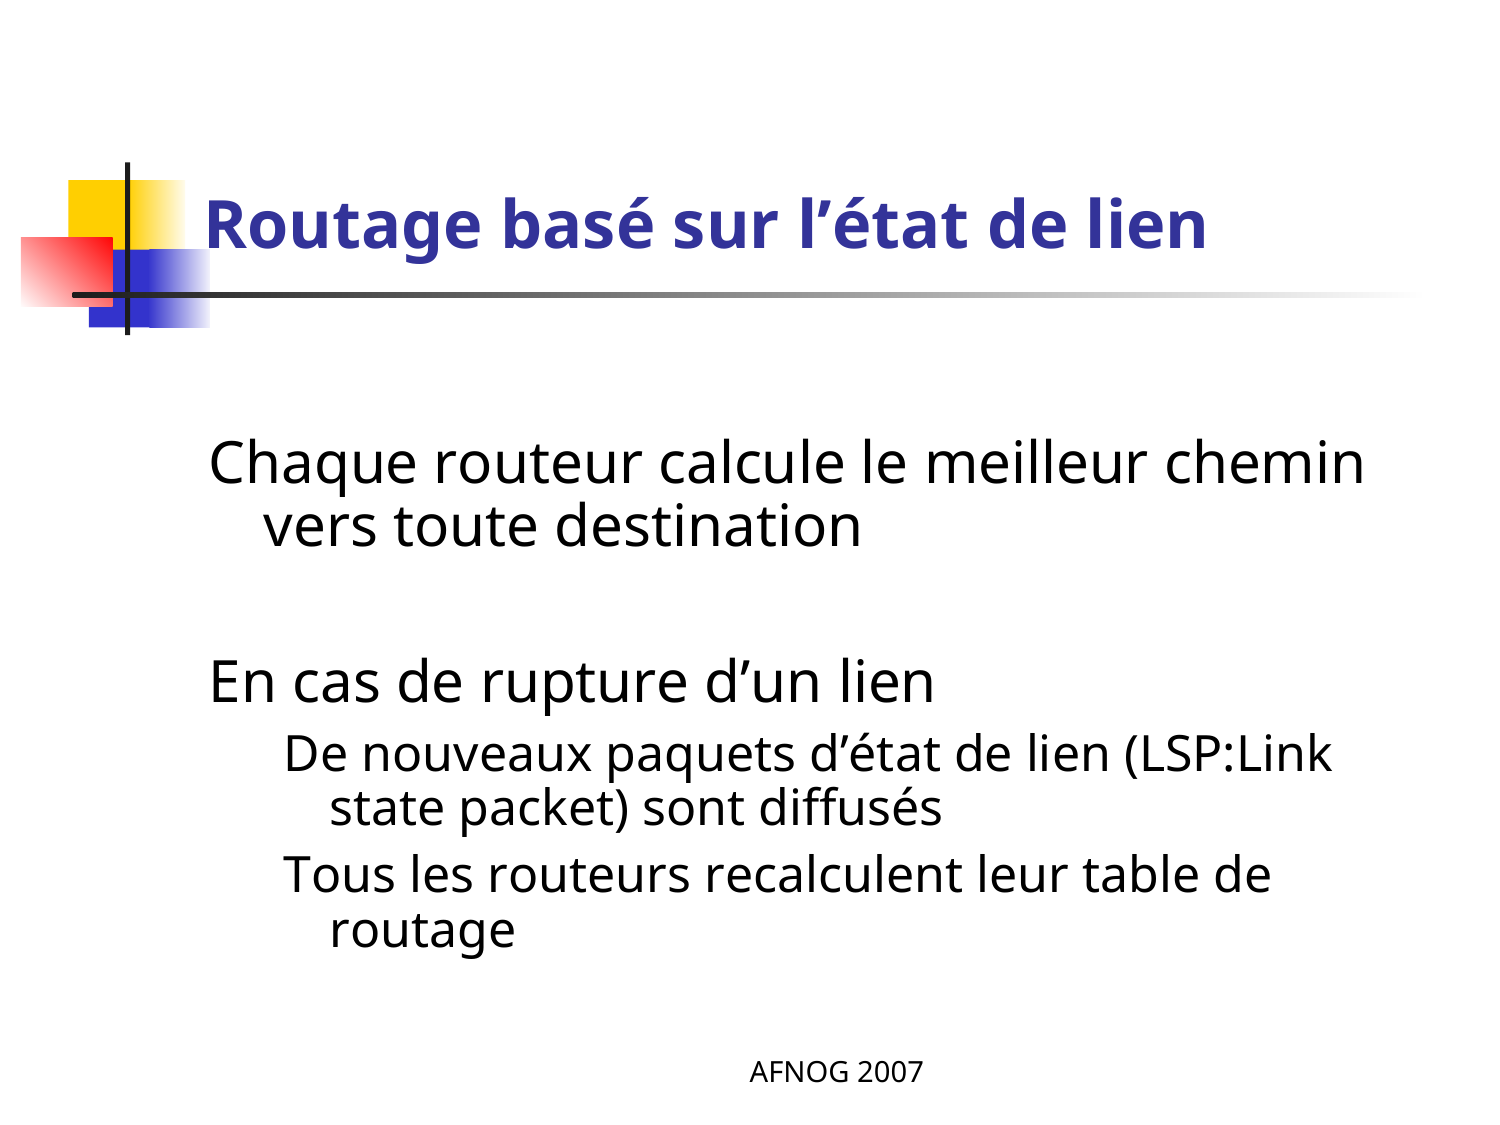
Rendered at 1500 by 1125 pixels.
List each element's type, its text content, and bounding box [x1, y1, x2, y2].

list Chaque routeur calcule le meilleur chemin vers toute destination En cas de rupture d’un lien De nouveaux paquets d’état de lien (LSP:Link state packet) sont diffusés Tous les routeurs recalculent leur table de routage [193, 331, 1436, 1007]
title Routage basé sur l’état de lien [188, 35, 1468, 276]
